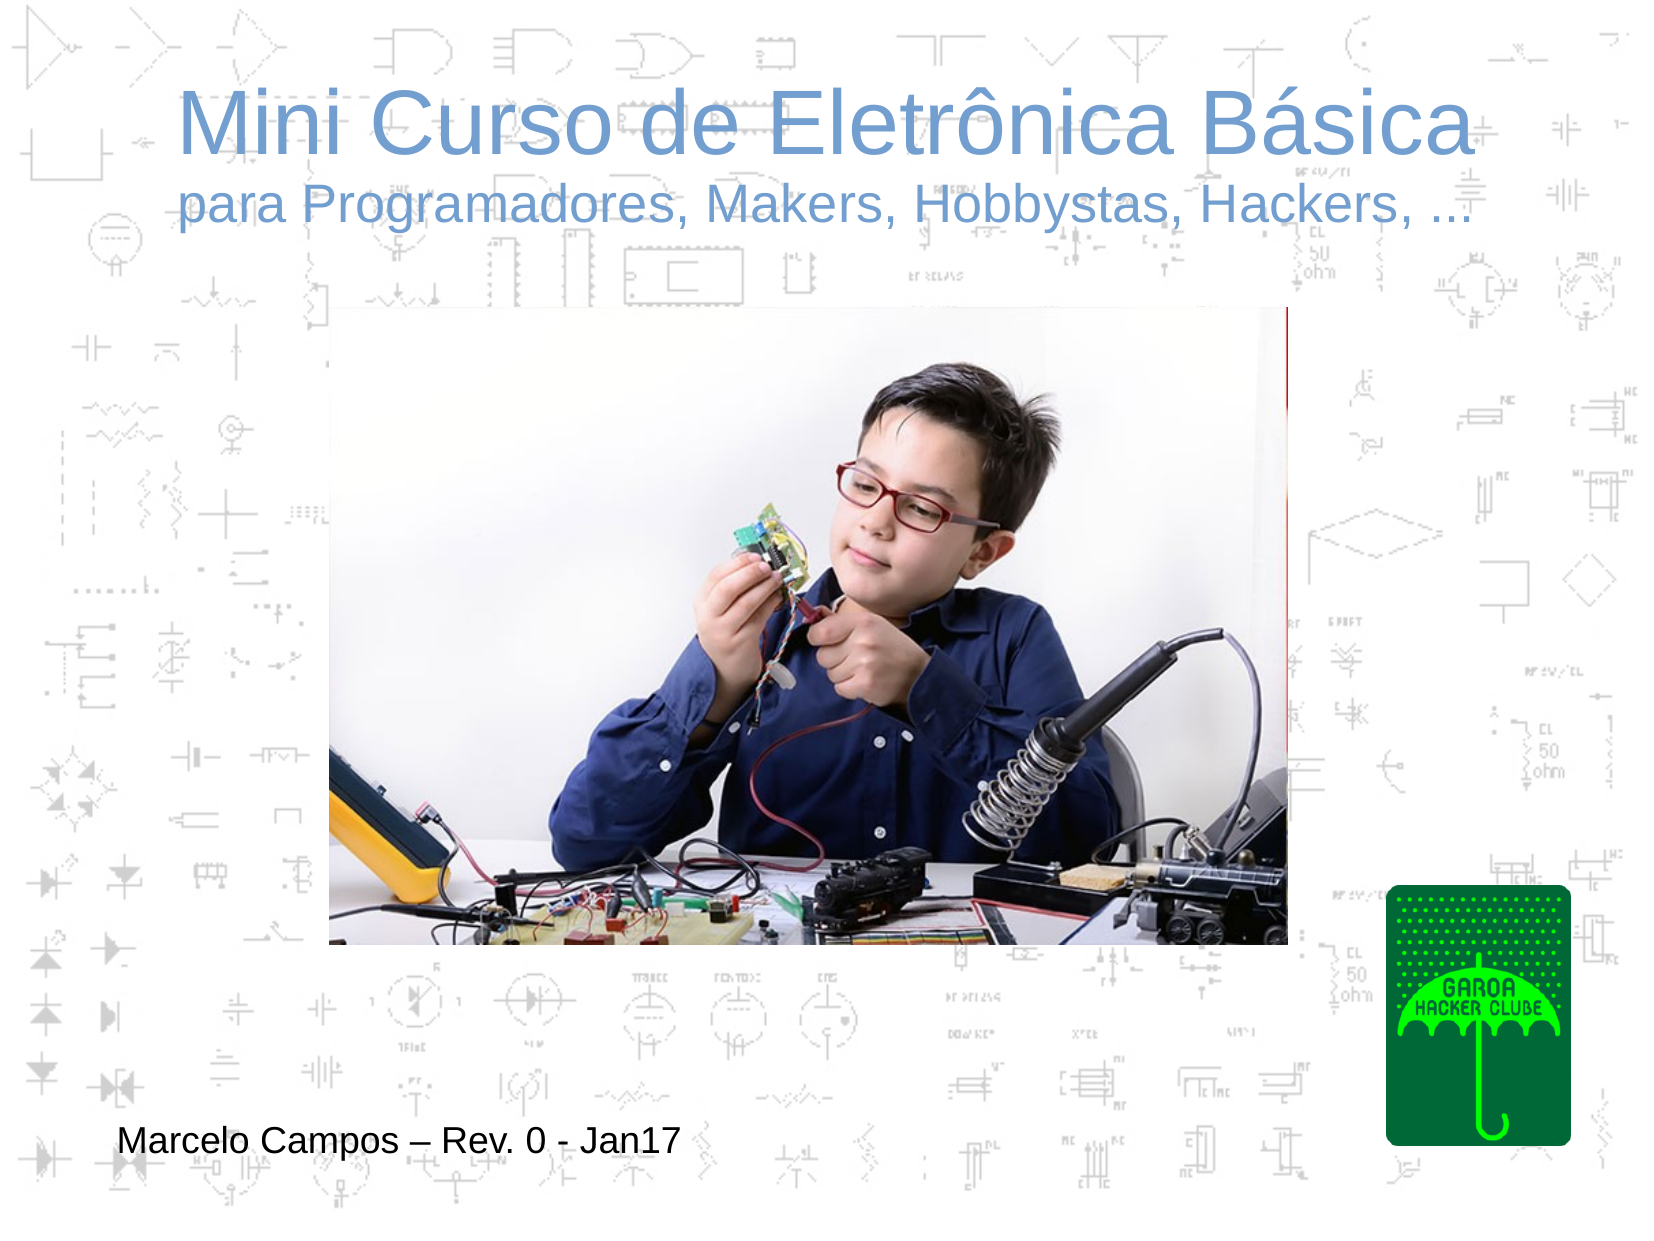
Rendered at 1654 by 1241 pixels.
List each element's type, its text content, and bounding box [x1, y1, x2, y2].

text_box Marcelo Campos – Rev. 0 - Jan17 [101, 1112, 697, 1170]
title Mini Curso de Eletrônica Básica para Programadores, Makers, Hobbystas, Hackers, ... [82, 49, 1571, 257]
picture [0, 0, 1654, 1241]
